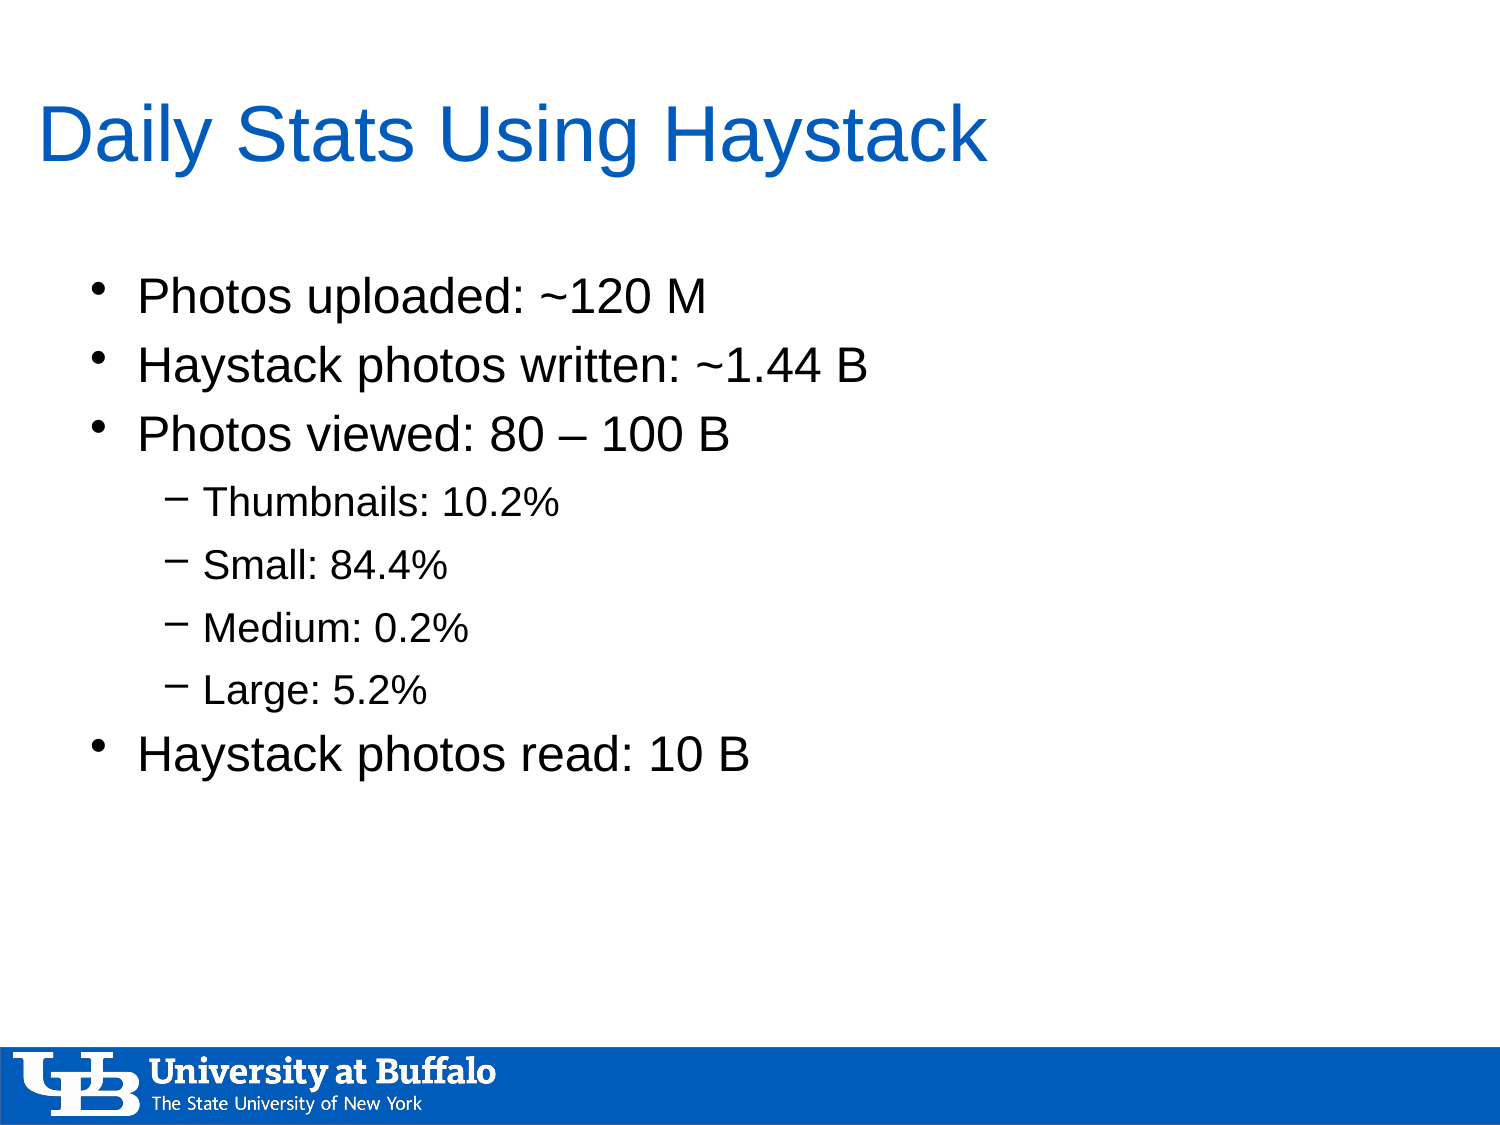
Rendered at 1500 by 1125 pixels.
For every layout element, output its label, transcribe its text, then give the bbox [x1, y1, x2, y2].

list Photos uploaded: ~120 M Haystack photos written: ~1.44 B Photos viewed: 80 – 100 B Thumbnails: 10.2% Small: 84.4% Medium: 0.2% Large: 5.2% Haystack photos read: 10 B [75, 263, 1425, 916]
picture [13, 1052, 496, 1116]
title Daily Stats Using Haystack [37, 95, 1388, 173]
